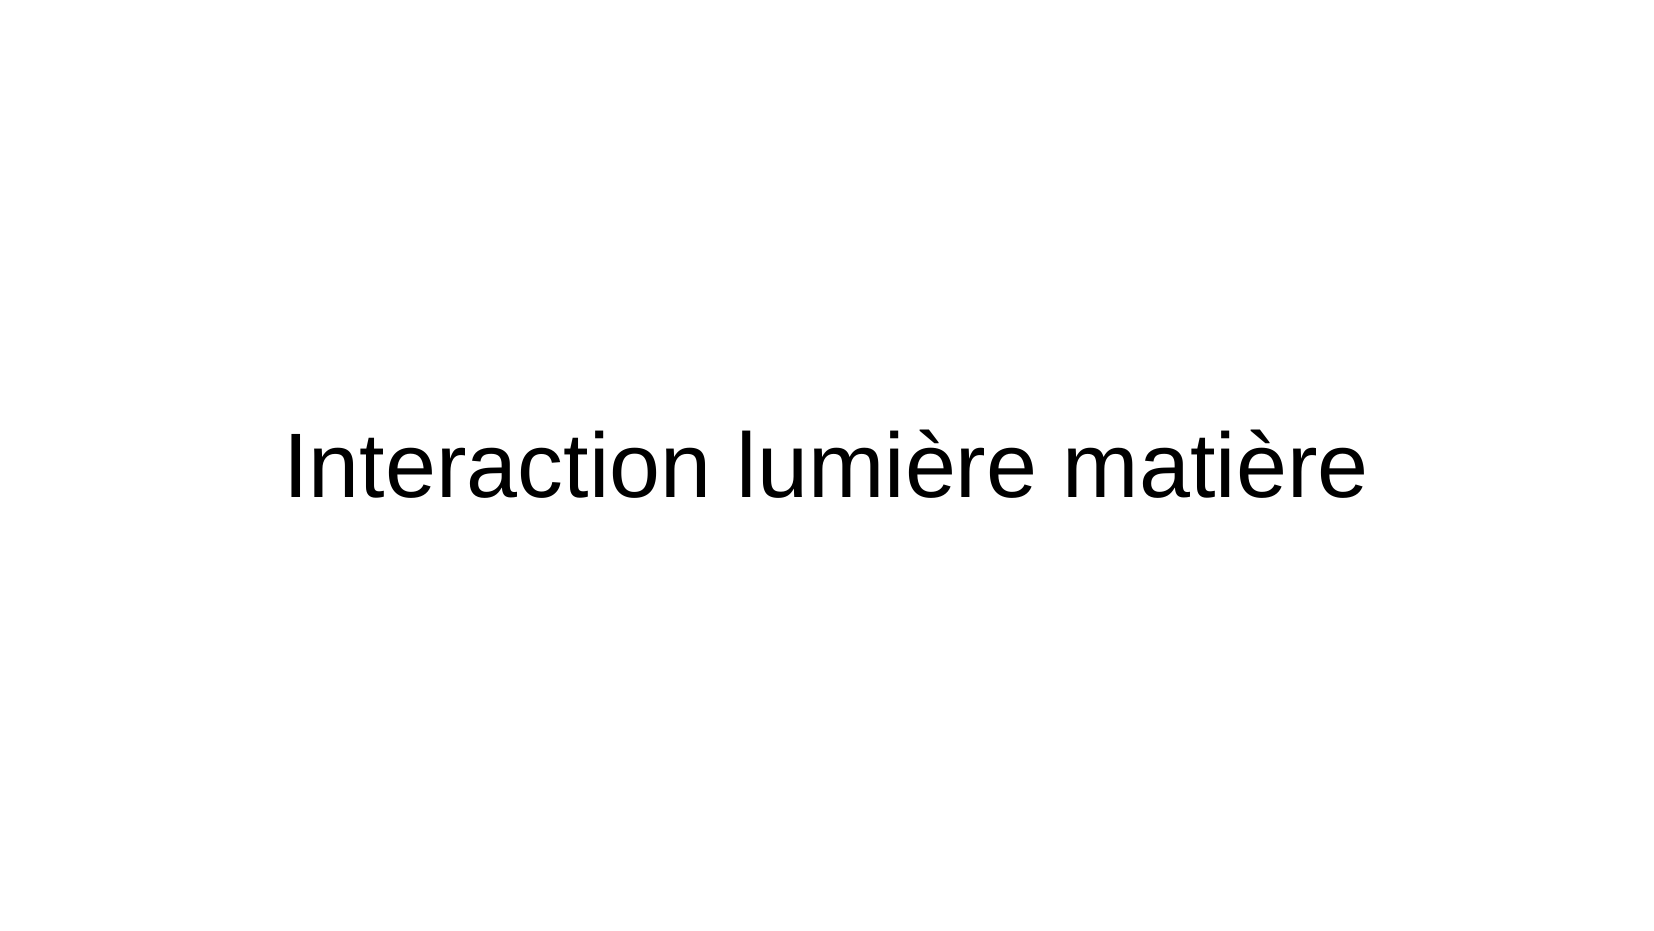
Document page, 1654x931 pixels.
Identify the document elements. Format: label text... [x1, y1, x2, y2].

title Interaction lumière matière [82, 388, 1571, 544]
